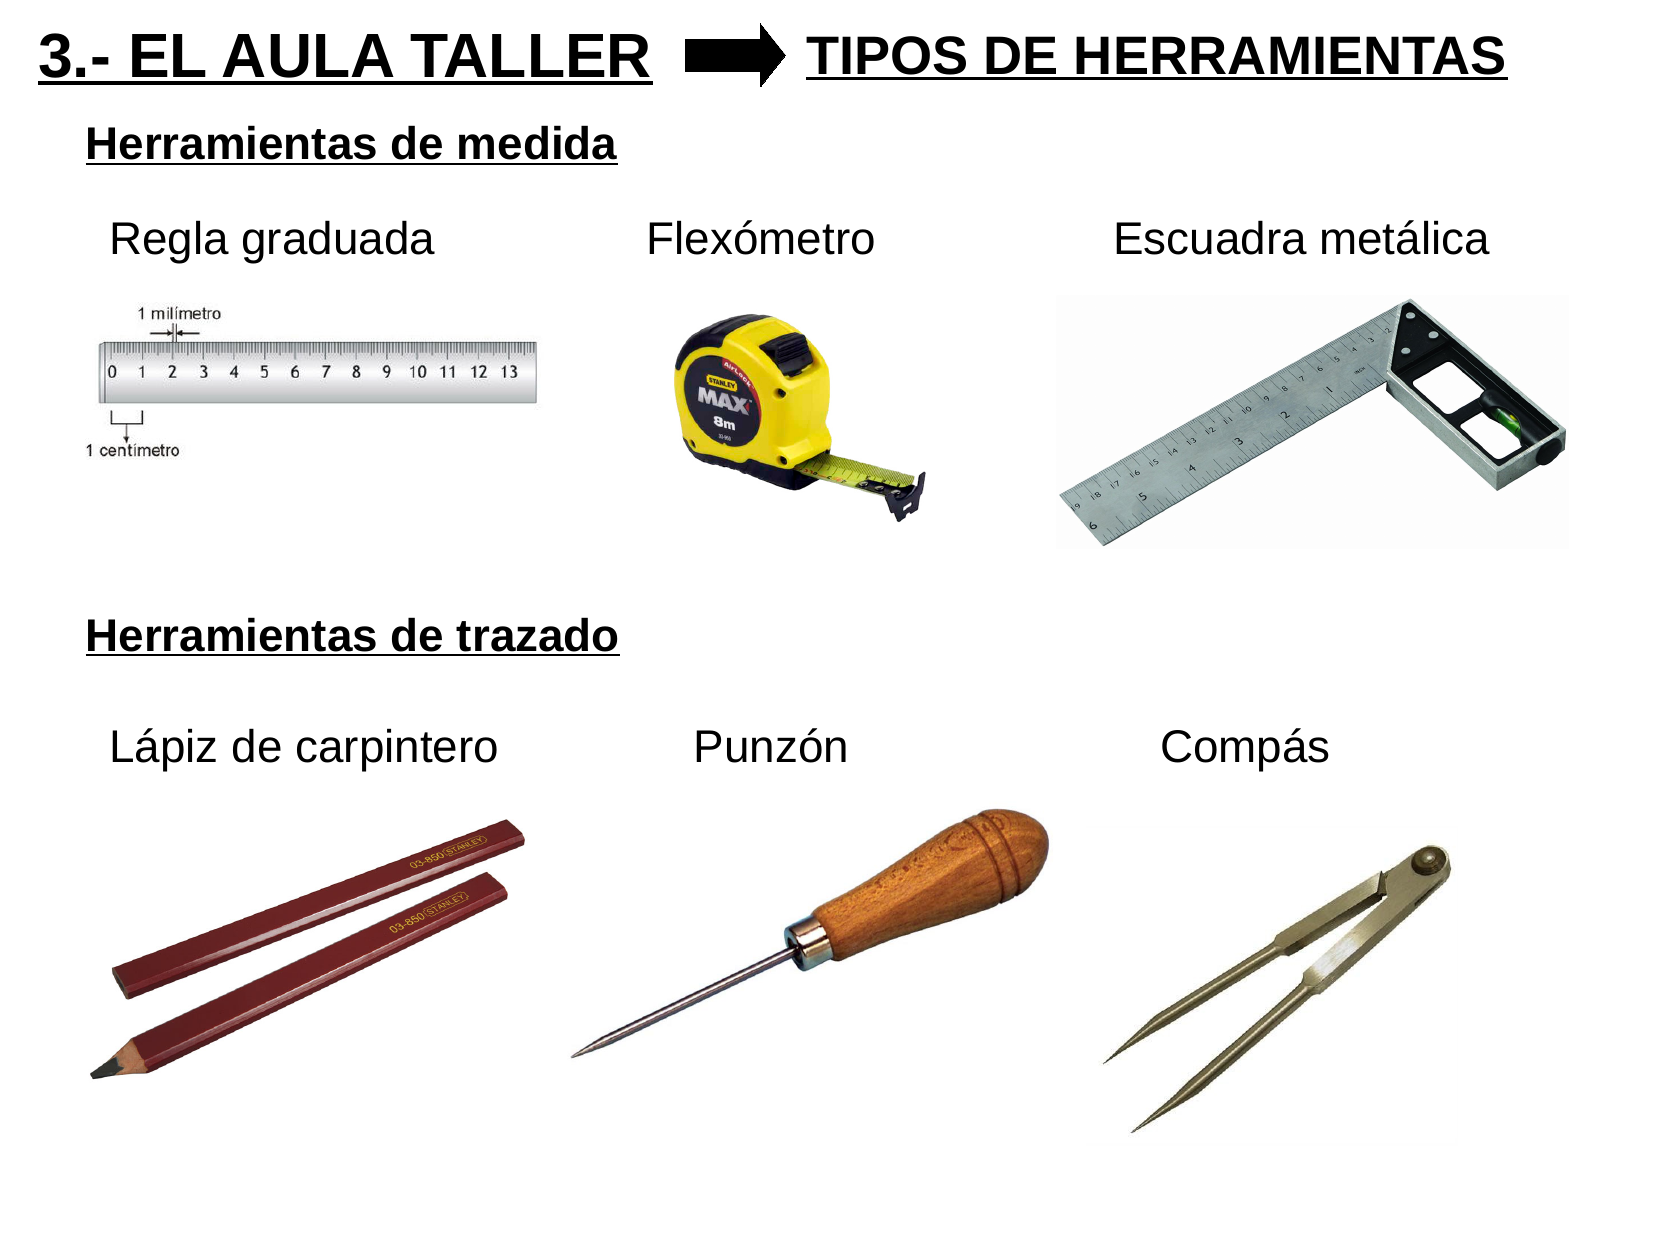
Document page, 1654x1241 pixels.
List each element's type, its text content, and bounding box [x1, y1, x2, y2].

text_box Regla graduada [94, 205, 461, 272]
text_box Flexómetro [631, 205, 999, 272]
text_box [685, 23, 786, 87]
picture [1086, 826, 1458, 1146]
text_box TIPOS DE HERRAMIENTAS [791, 17, 1536, 103]
text_box Herramientas de medida [70, 111, 662, 178]
picture [555, 794, 1063, 1075]
text_box Escuadra metálica [1098, 205, 1548, 272]
text_box Herramientas de trazado [70, 602, 662, 669]
text_box Punzón [679, 713, 1046, 780]
picture [79, 814, 532, 1094]
picture [661, 283, 934, 556]
picture [70, 302, 544, 461]
picture [1056, 295, 1569, 549]
text_box Compás [1145, 713, 1595, 780]
text_box Lápiz de carpintero [94, 713, 532, 780]
text_box 3.- EL AULA TALLER [23, 14, 1619, 99]
